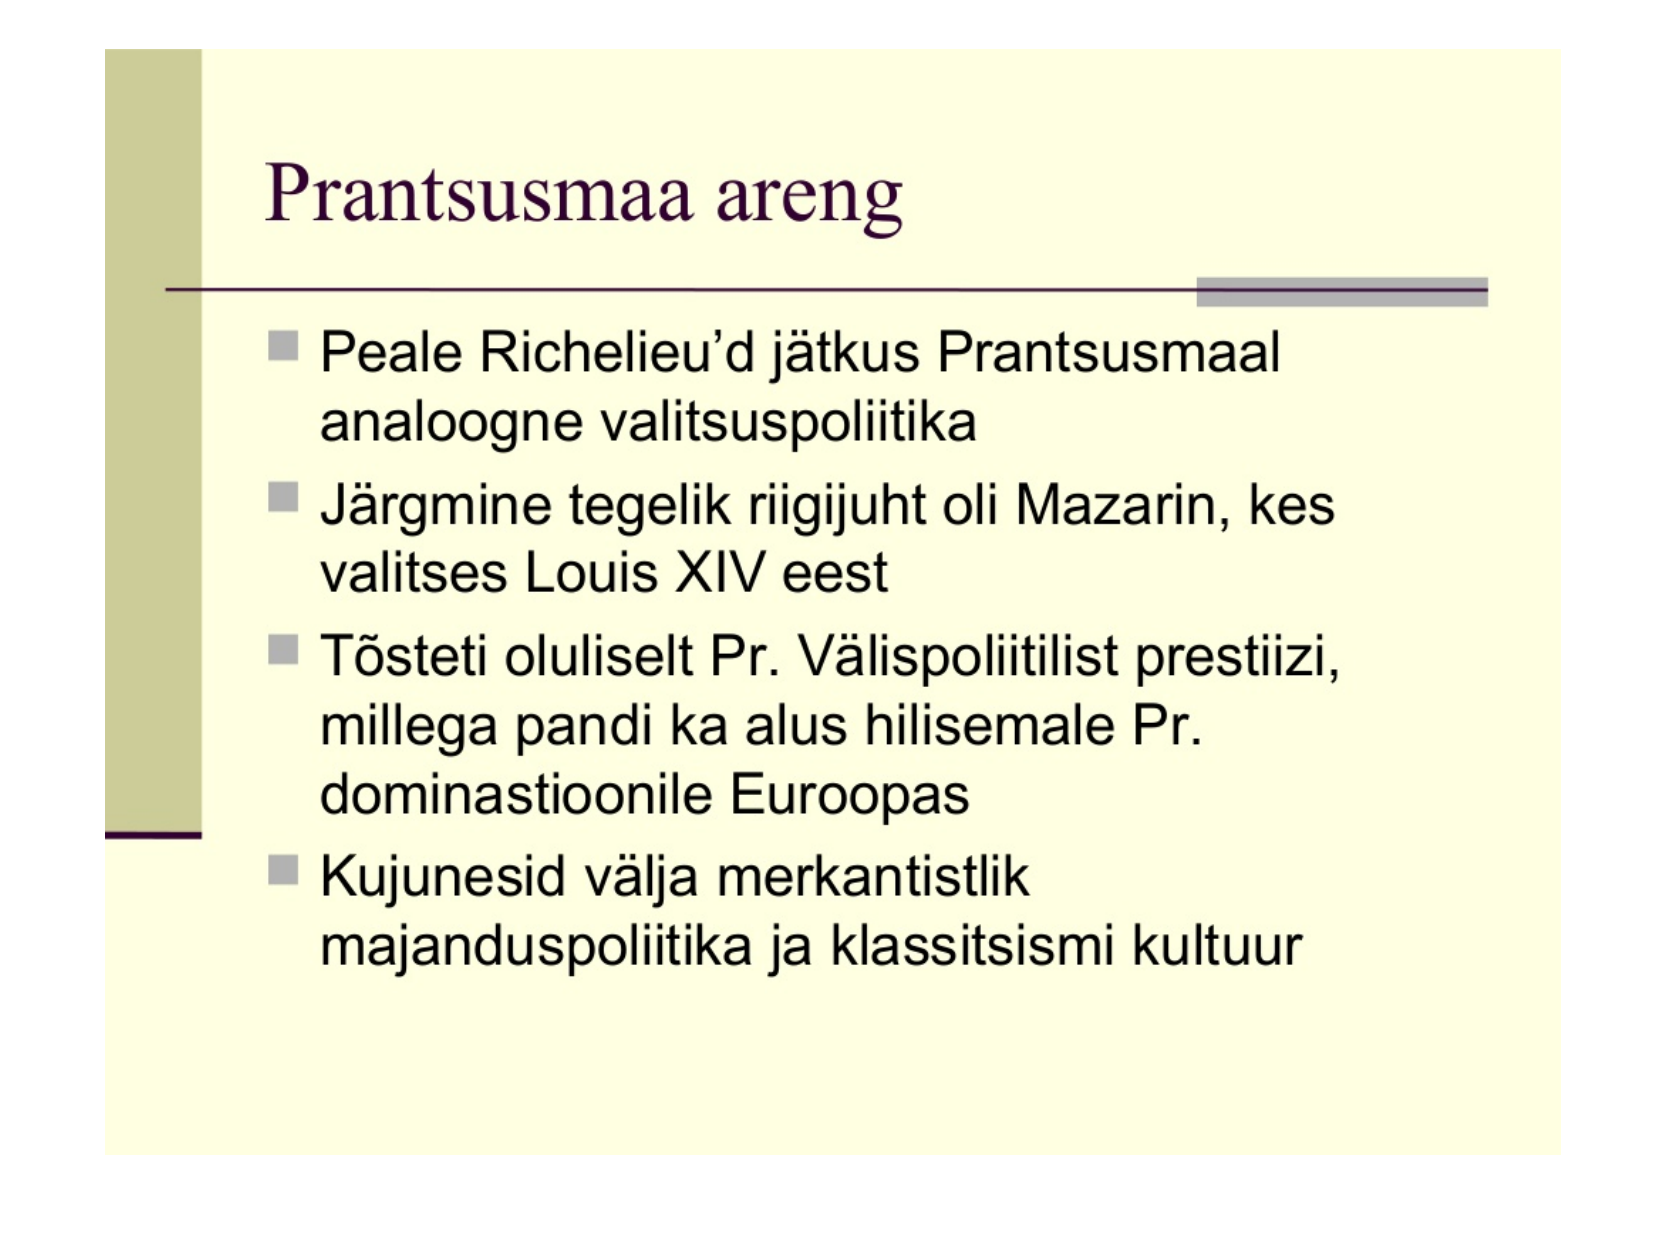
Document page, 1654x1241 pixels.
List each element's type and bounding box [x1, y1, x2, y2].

picture [105, 49, 1561, 1156]
